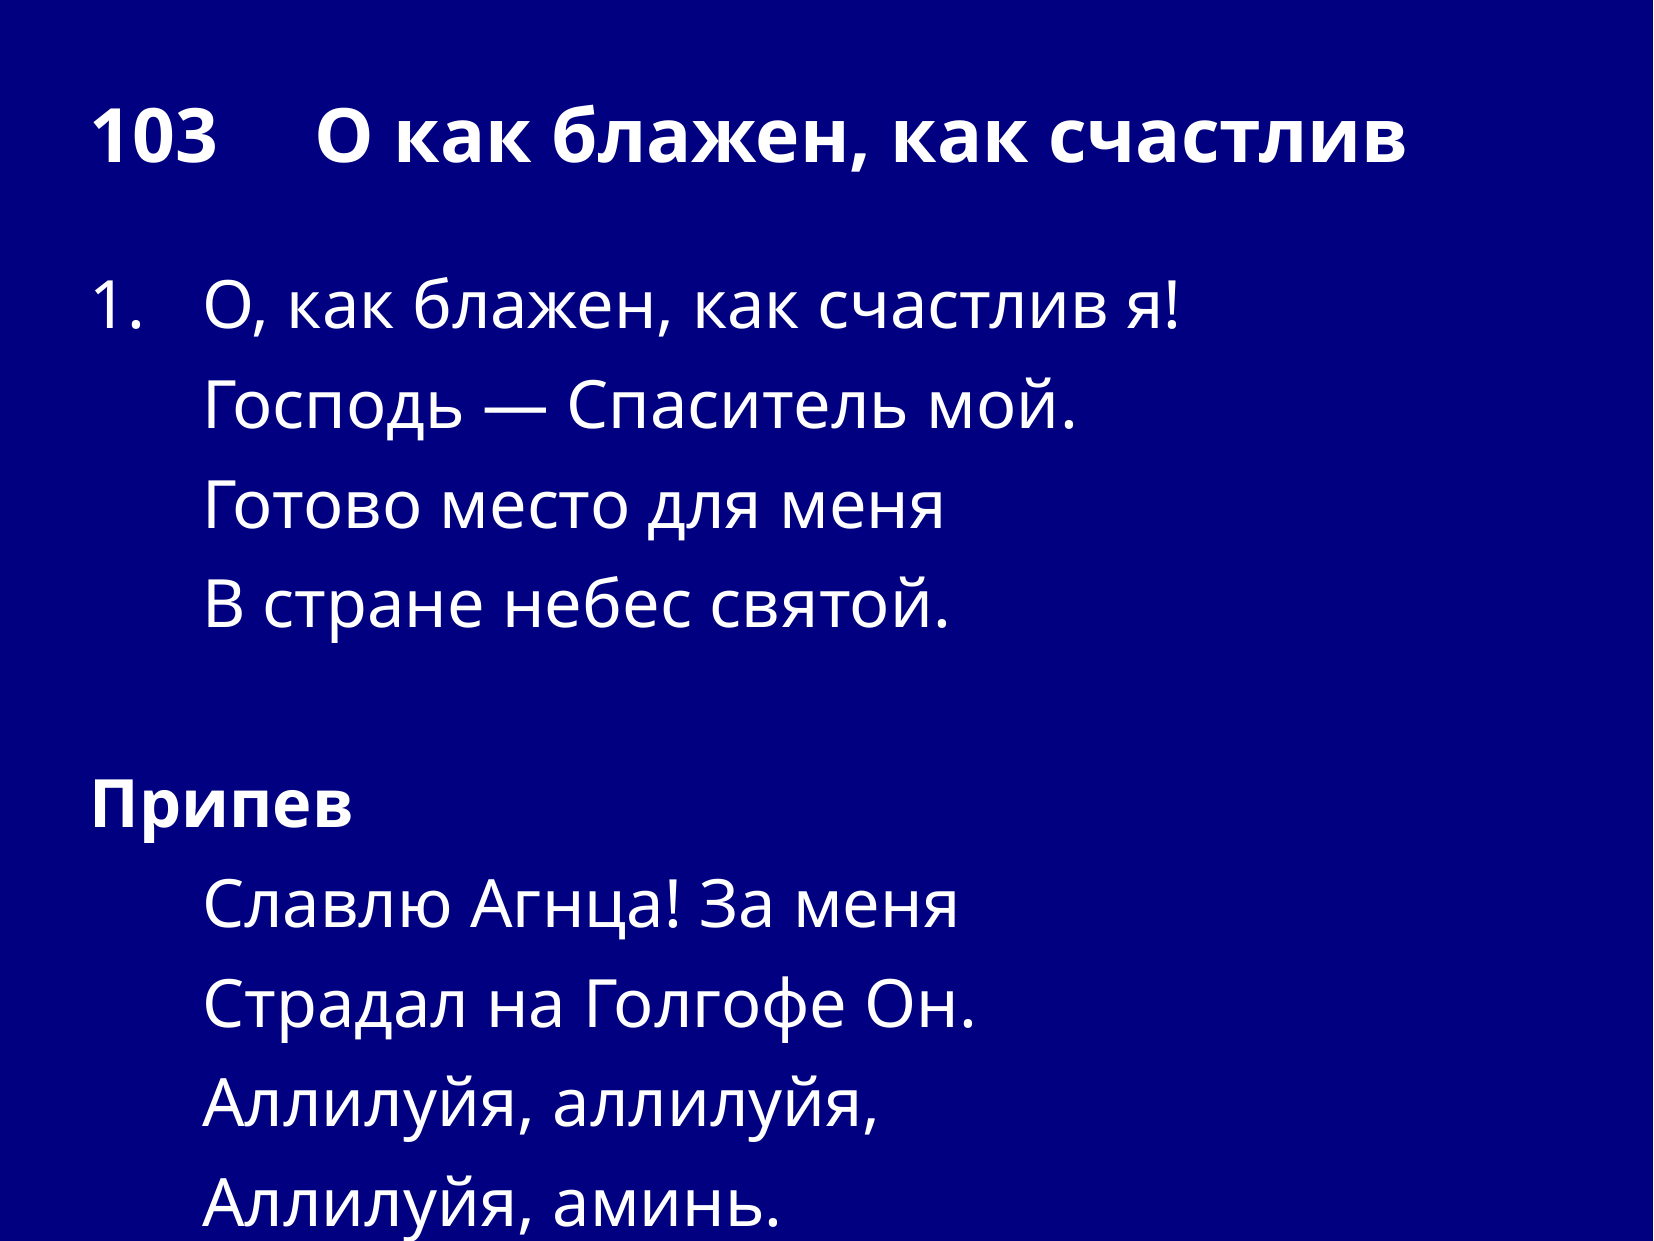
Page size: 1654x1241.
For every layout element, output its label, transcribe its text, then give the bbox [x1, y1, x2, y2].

text_box 103 О как блажен, как счастлив [75, 75, 1576, 188]
text_box 1. О, как блажен, как счастлив я! Господь — Спаситель мой. Готово место для меня В стране небес святой. Припев Славлю Агнца! За меня Страдал на Голгофе Он. Аллилуйя, аллилуйя, Аллилуйя, аминь. [75, 188, 1576, 1163]
